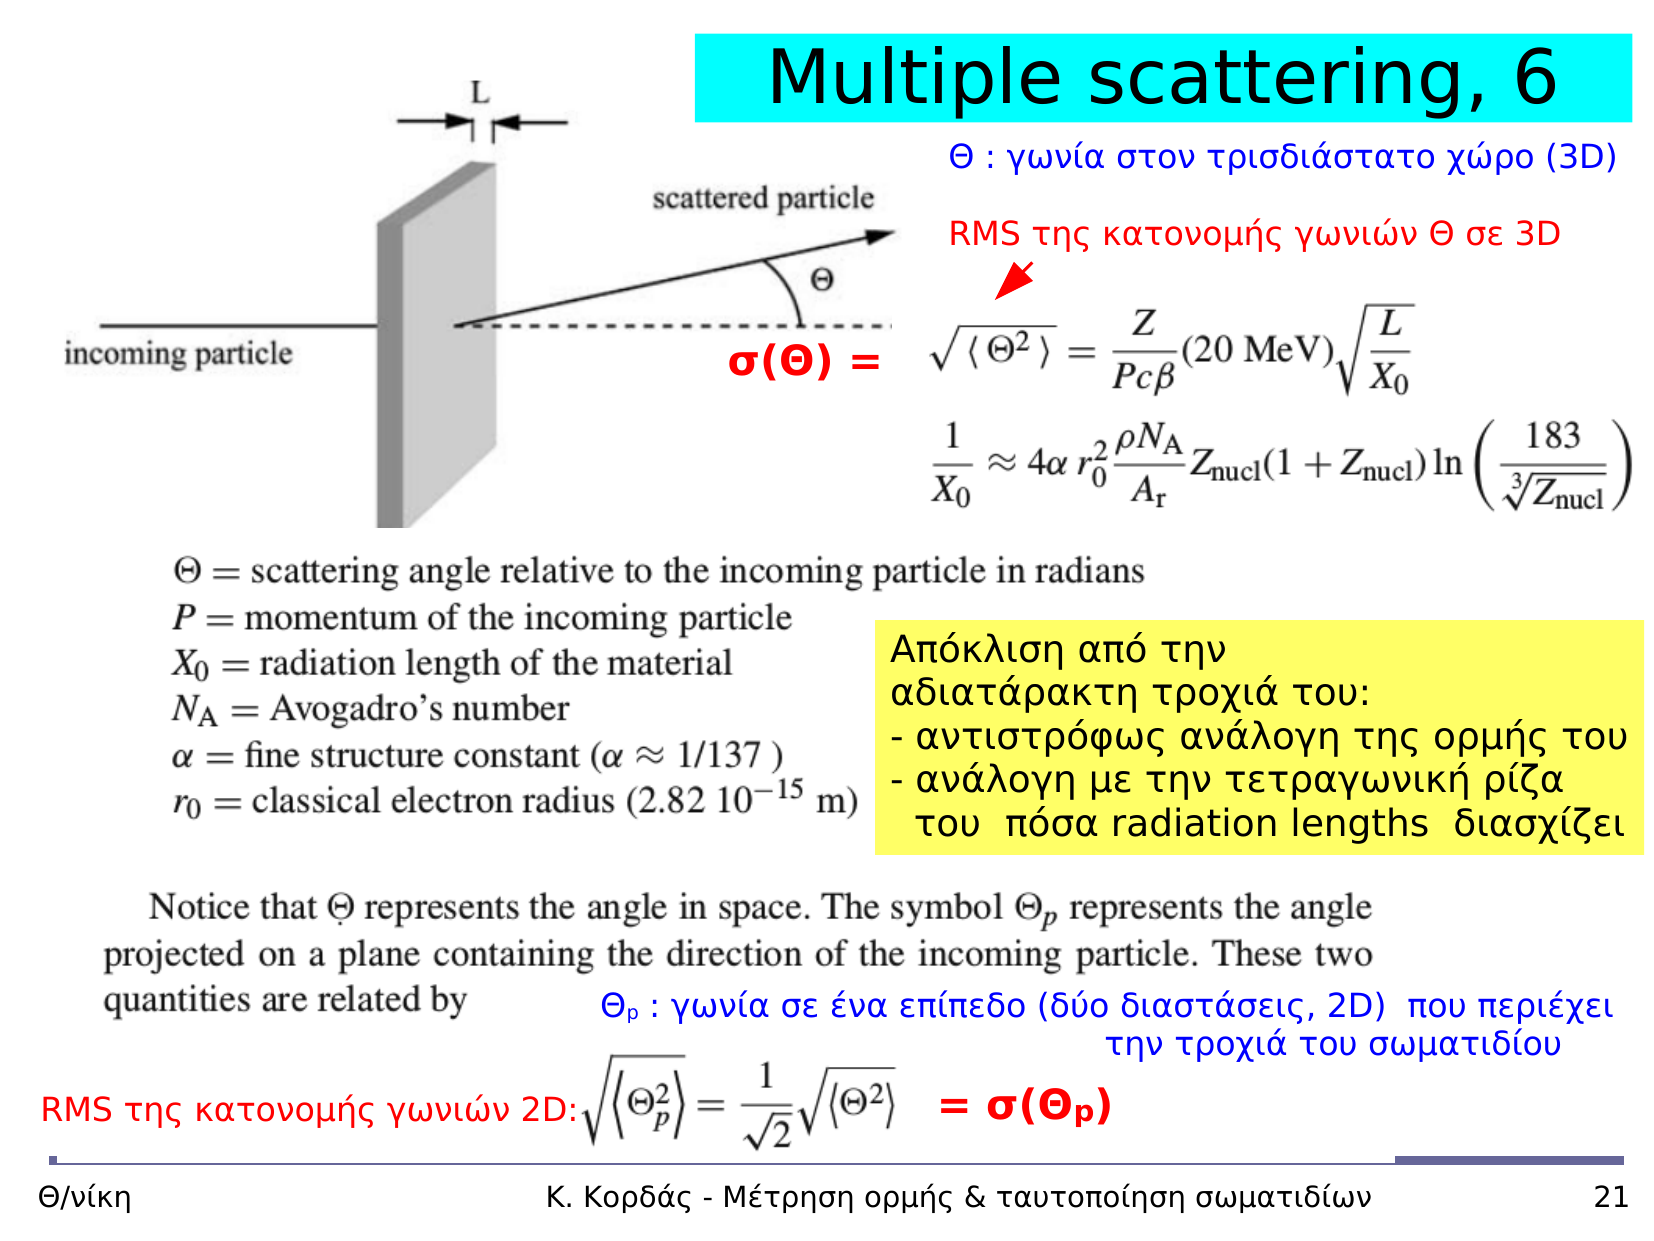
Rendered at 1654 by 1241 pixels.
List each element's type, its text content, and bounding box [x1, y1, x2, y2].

text_box Θp : γωνία σε ένα επίπεδο (δύο διαστάσεις, 2D) που περιέχει την τροχιά του σωματιδίου [585, 978, 1641, 1083]
picture [15, 59, 1654, 1083]
text_box = σ(Θp) [907, 1073, 1143, 1147]
text_box RMS της κατονομής γωνιών 2D: [25, 1083, 595, 1138]
picture [57, 1083, 1395, 1163]
text_box Απόκλιση από την αδιατάρακτη τροχιά του: - αντιστρόφως ανάλογη της ορμής του - ανάλογη με την τετραγωνική ρίζα του πόσα radiation lengths διασχίζει [875, 620, 1645, 855]
title Μultiple scattering, 6 [694, 33, 1633, 123]
text_box Θ : γωνία στον τρισδιάστατο χώρο (3D) RMS της κατονομής γωνιών Θ σε 3D [933, 130, 1634, 263]
text_box σ(Θ) = [712, 329, 913, 393]
